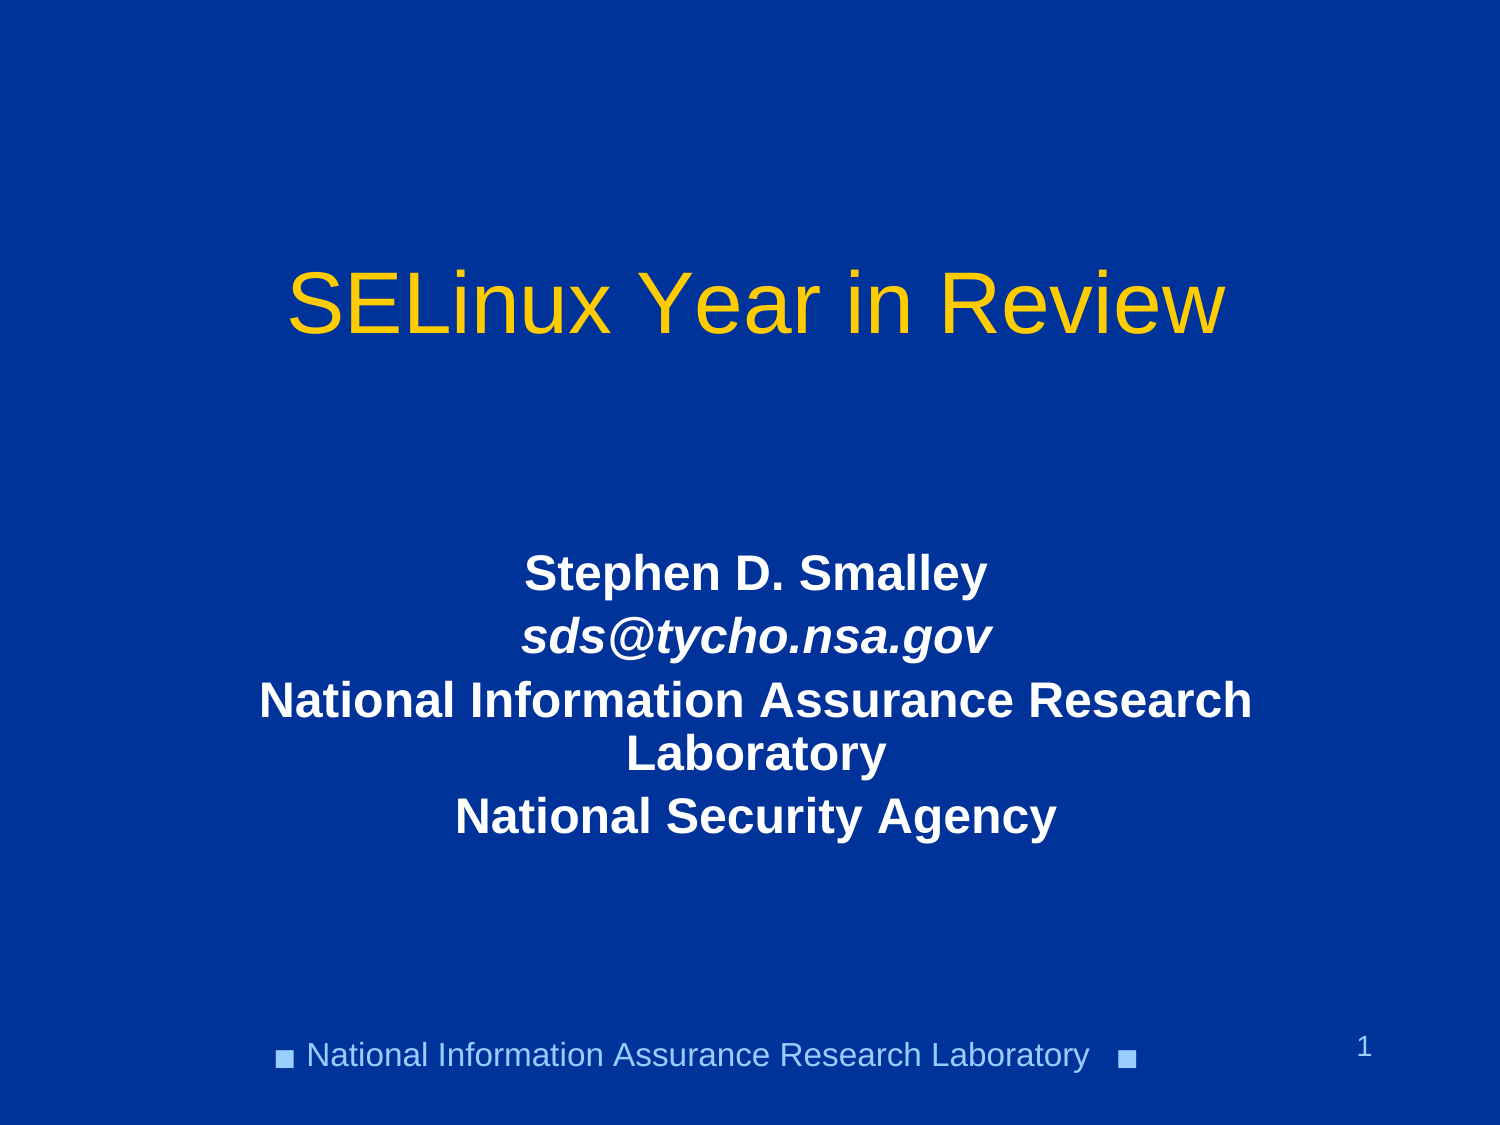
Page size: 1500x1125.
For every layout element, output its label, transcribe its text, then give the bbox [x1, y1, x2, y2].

subtitle Stephen D. Smalley sds@tycho.nsa.gov National Information Assurance Research Laboratory National Security Agency [174, 474, 1338, 987]
title SELinux Year in Review [37, 114, 1476, 499]
